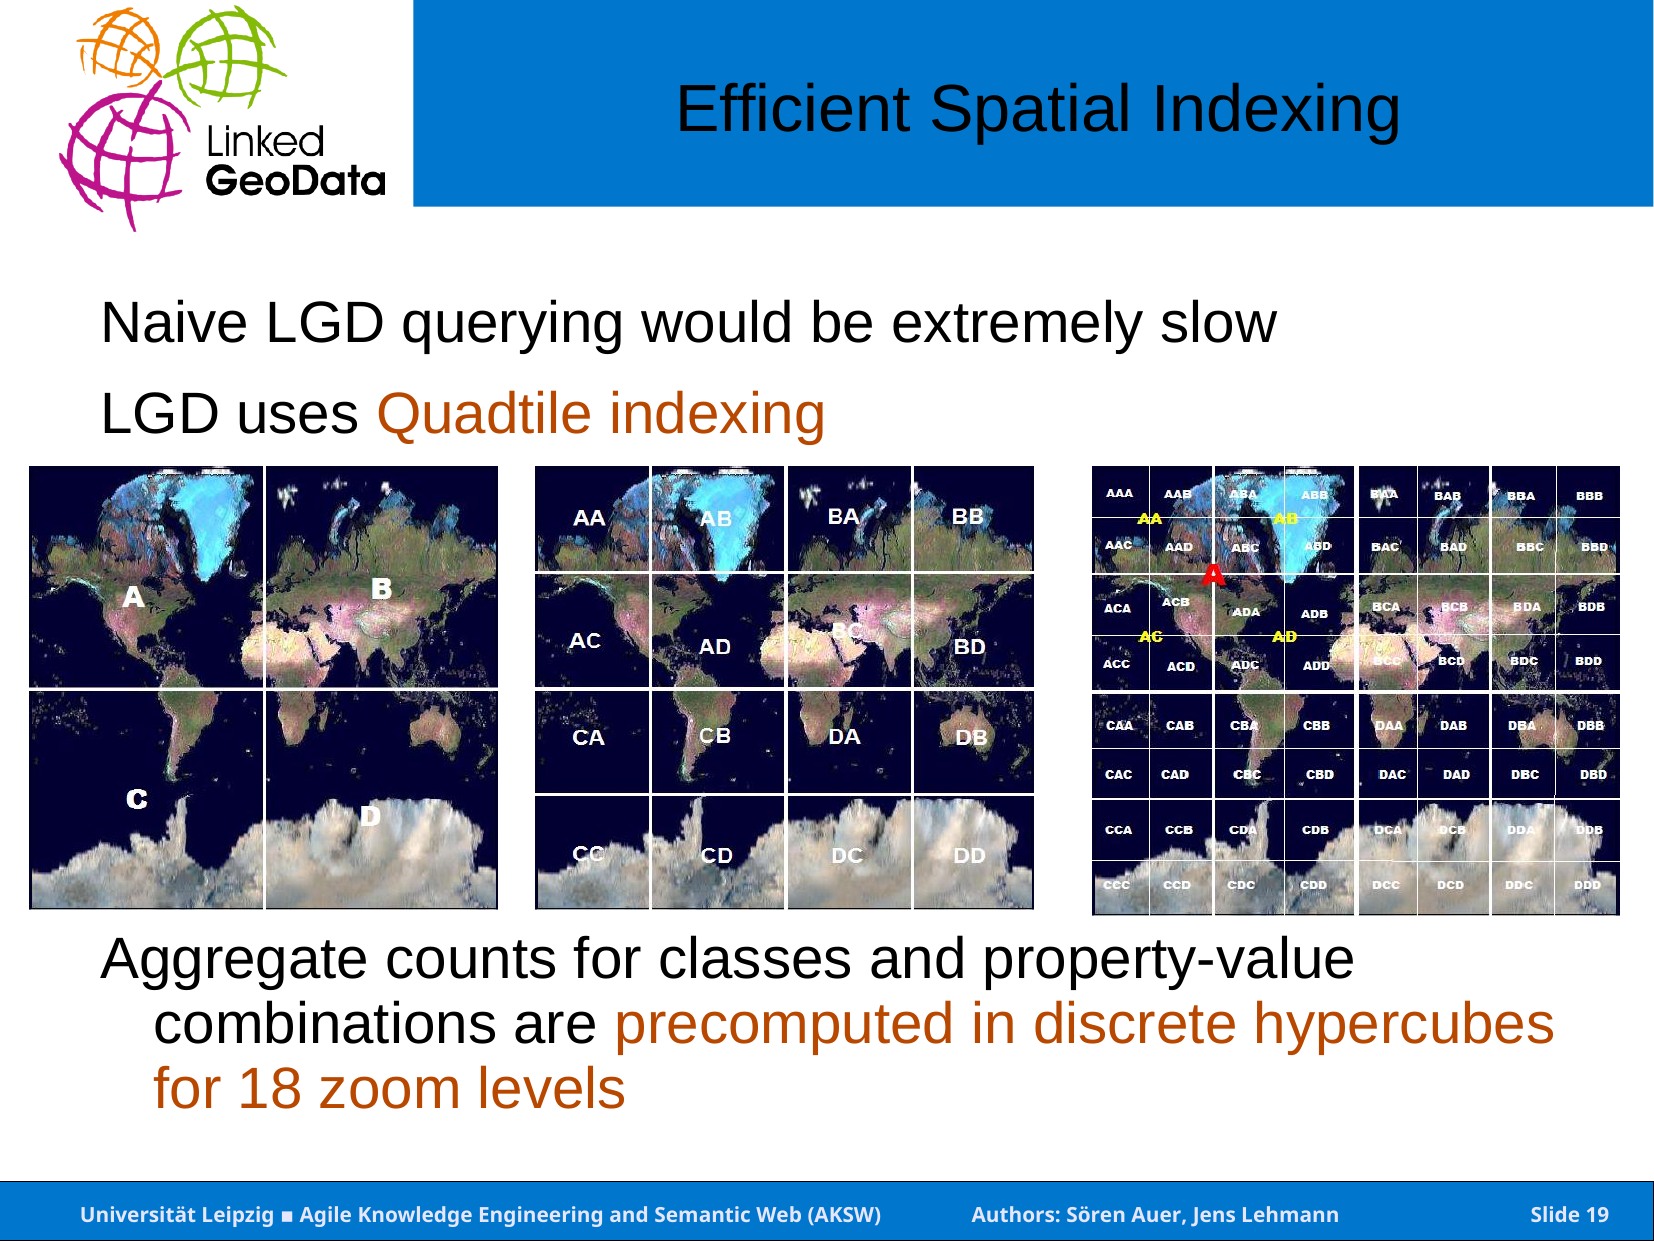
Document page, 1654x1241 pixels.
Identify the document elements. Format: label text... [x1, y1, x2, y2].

picture [535, 466, 1034, 910]
picture [29, 466, 498, 910]
list Naive LGD querying would be extremely slow LGD uses Quadtile indexing Aggregate counts for classes and property-value combinations are precomputed in discrete hypercubes for 18 zoom levels [82, 290, 1571, 1122]
picture [1092, 466, 1620, 916]
picture [59, 5, 385, 232]
title Efficient Spatial Indexing [442, 38, 1636, 178]
